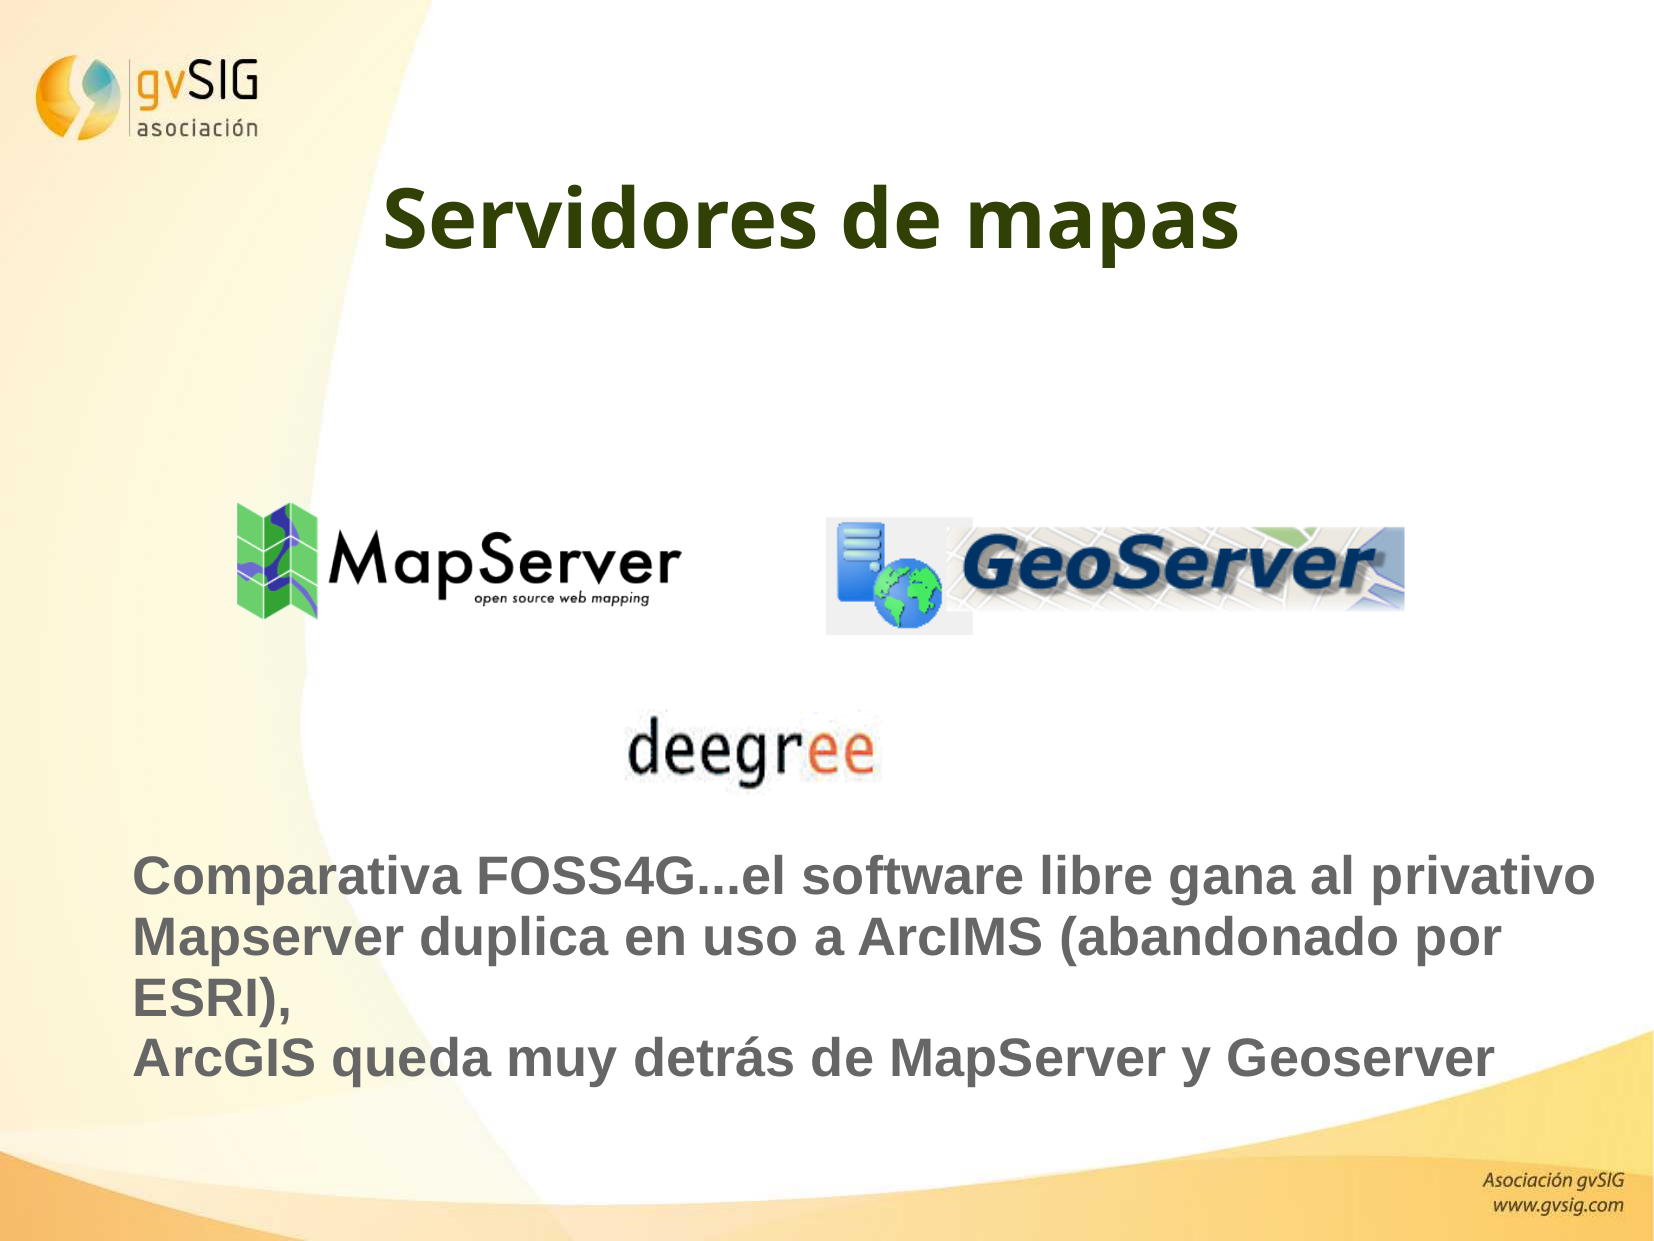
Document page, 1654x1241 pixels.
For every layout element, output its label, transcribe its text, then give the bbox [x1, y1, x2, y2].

title Servidores de mapas [324, 118, 1300, 313]
picture [0, 0, 1654, 1241]
text_box Comparativa FOSS4G...el software libre gana al privativo Mapserver duplica en uso a ArcIMS (abandonado por ESRI), ArcGIS queda muy detrás de MapServer y Geoserver [118, 838, 1625, 1096]
